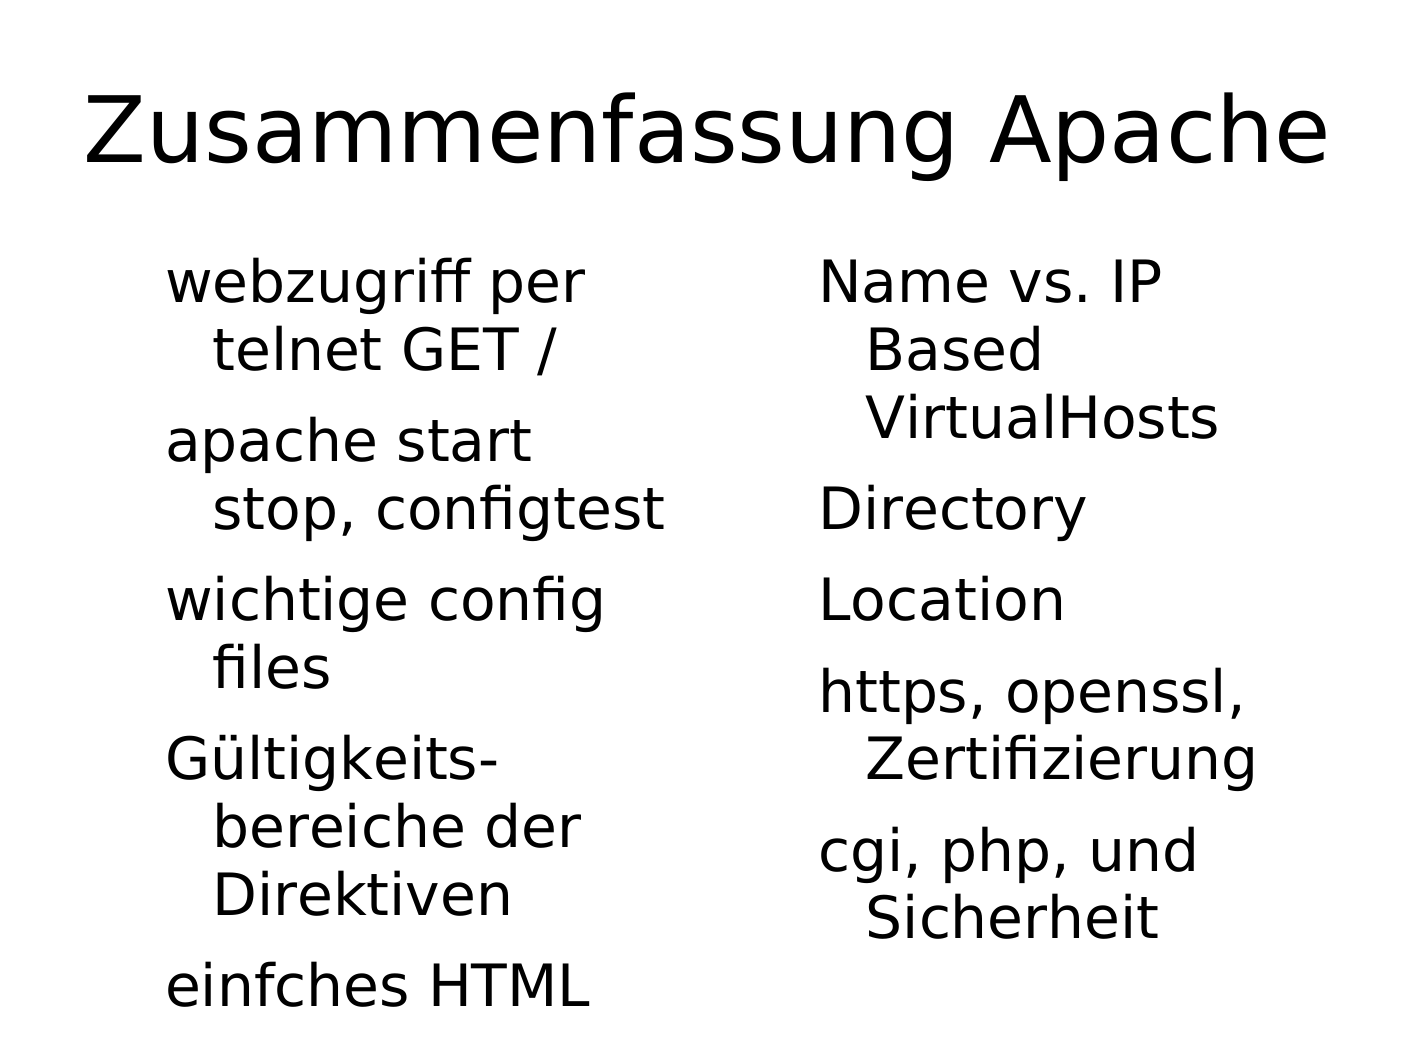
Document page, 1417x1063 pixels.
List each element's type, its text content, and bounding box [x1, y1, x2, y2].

list Name vs. IP Based VirtualHosts Directory Location https, openssl, Zertifizierung cgi, php, und Sicherheit [724, 248, 1347, 953]
list webzugriff per telnet GET / apache start stop, configtest wichtige config files Gültigkeits-bereiche der Direktiven einfches HTML [70, 248, 693, 1021]
title Zusammenfassung Apache [70, 42, 1346, 220]
